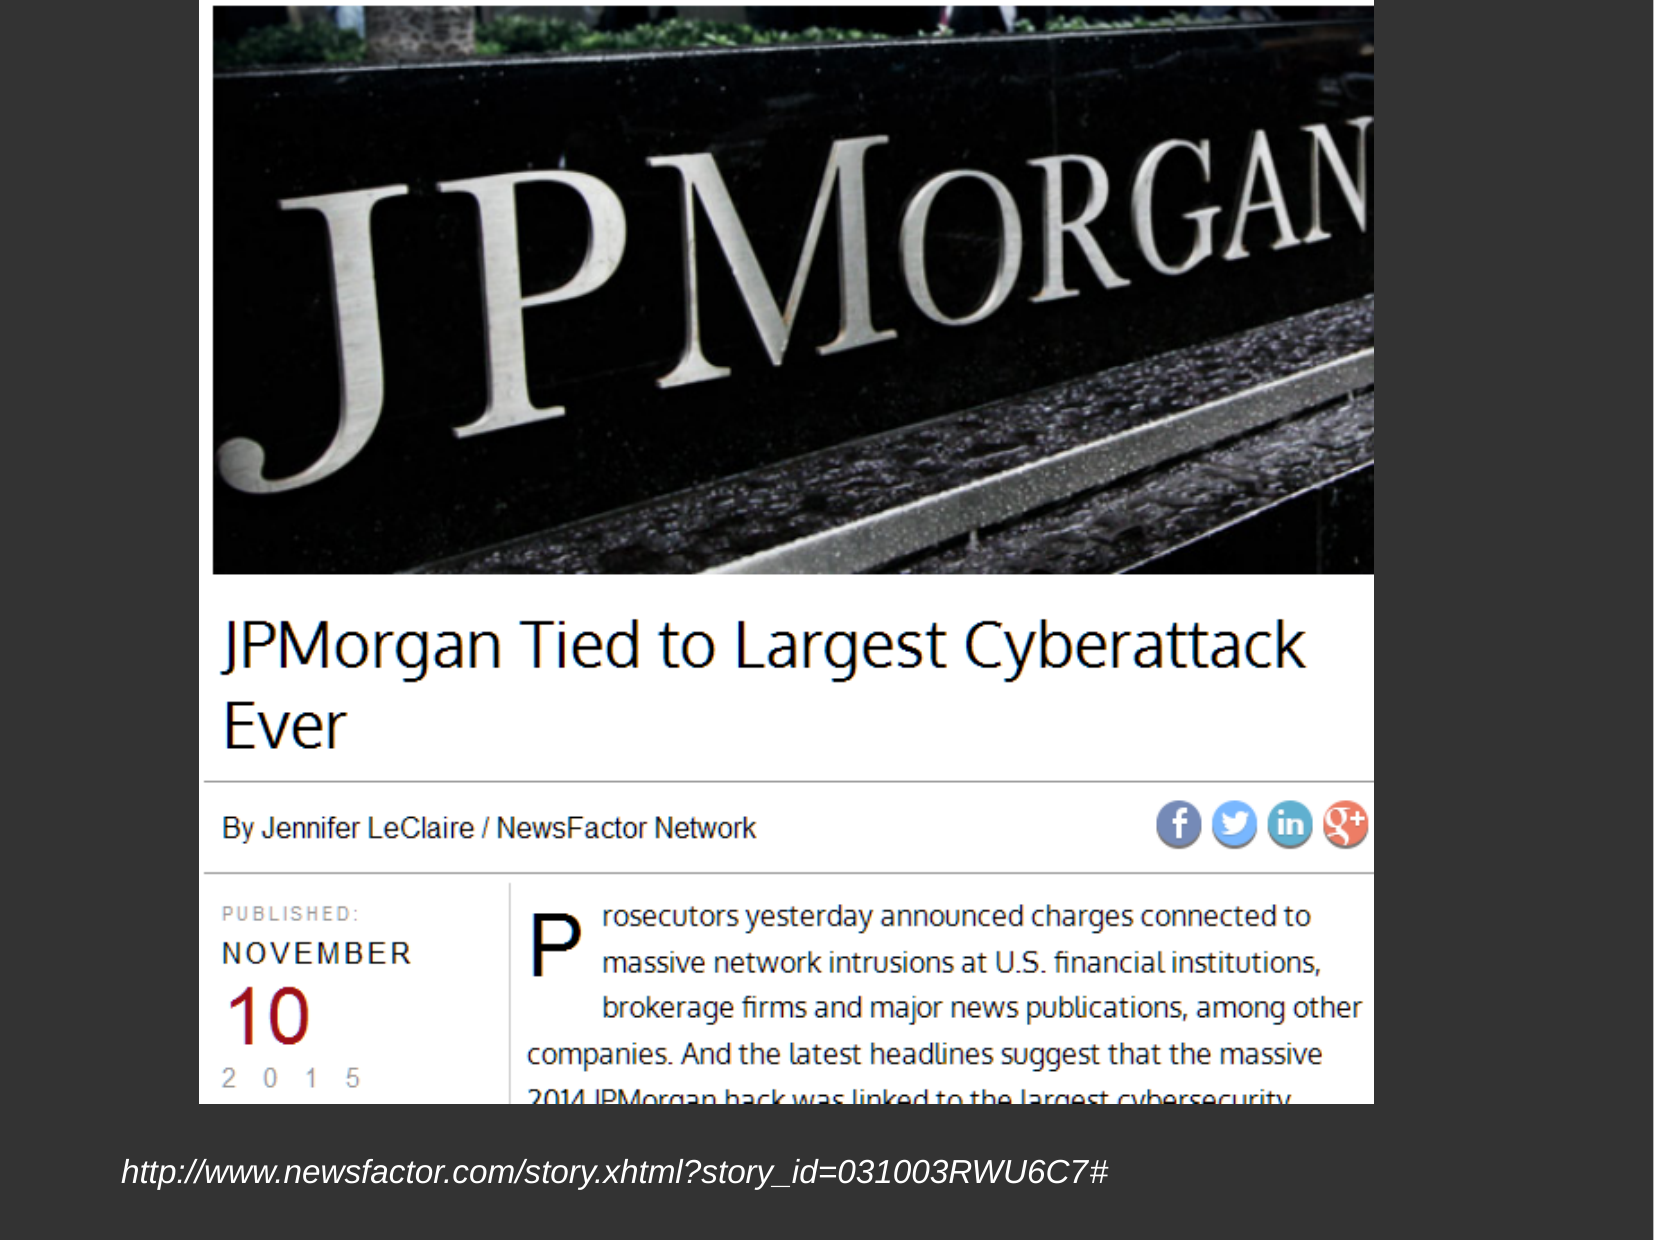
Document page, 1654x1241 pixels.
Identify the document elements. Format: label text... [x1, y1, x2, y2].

picture [199, 0, 1374, 1104]
text_box http://www.newsfactor.com/story.xhtml?story_id=031003RWU6C7# [106, 1145, 1441, 1203]
